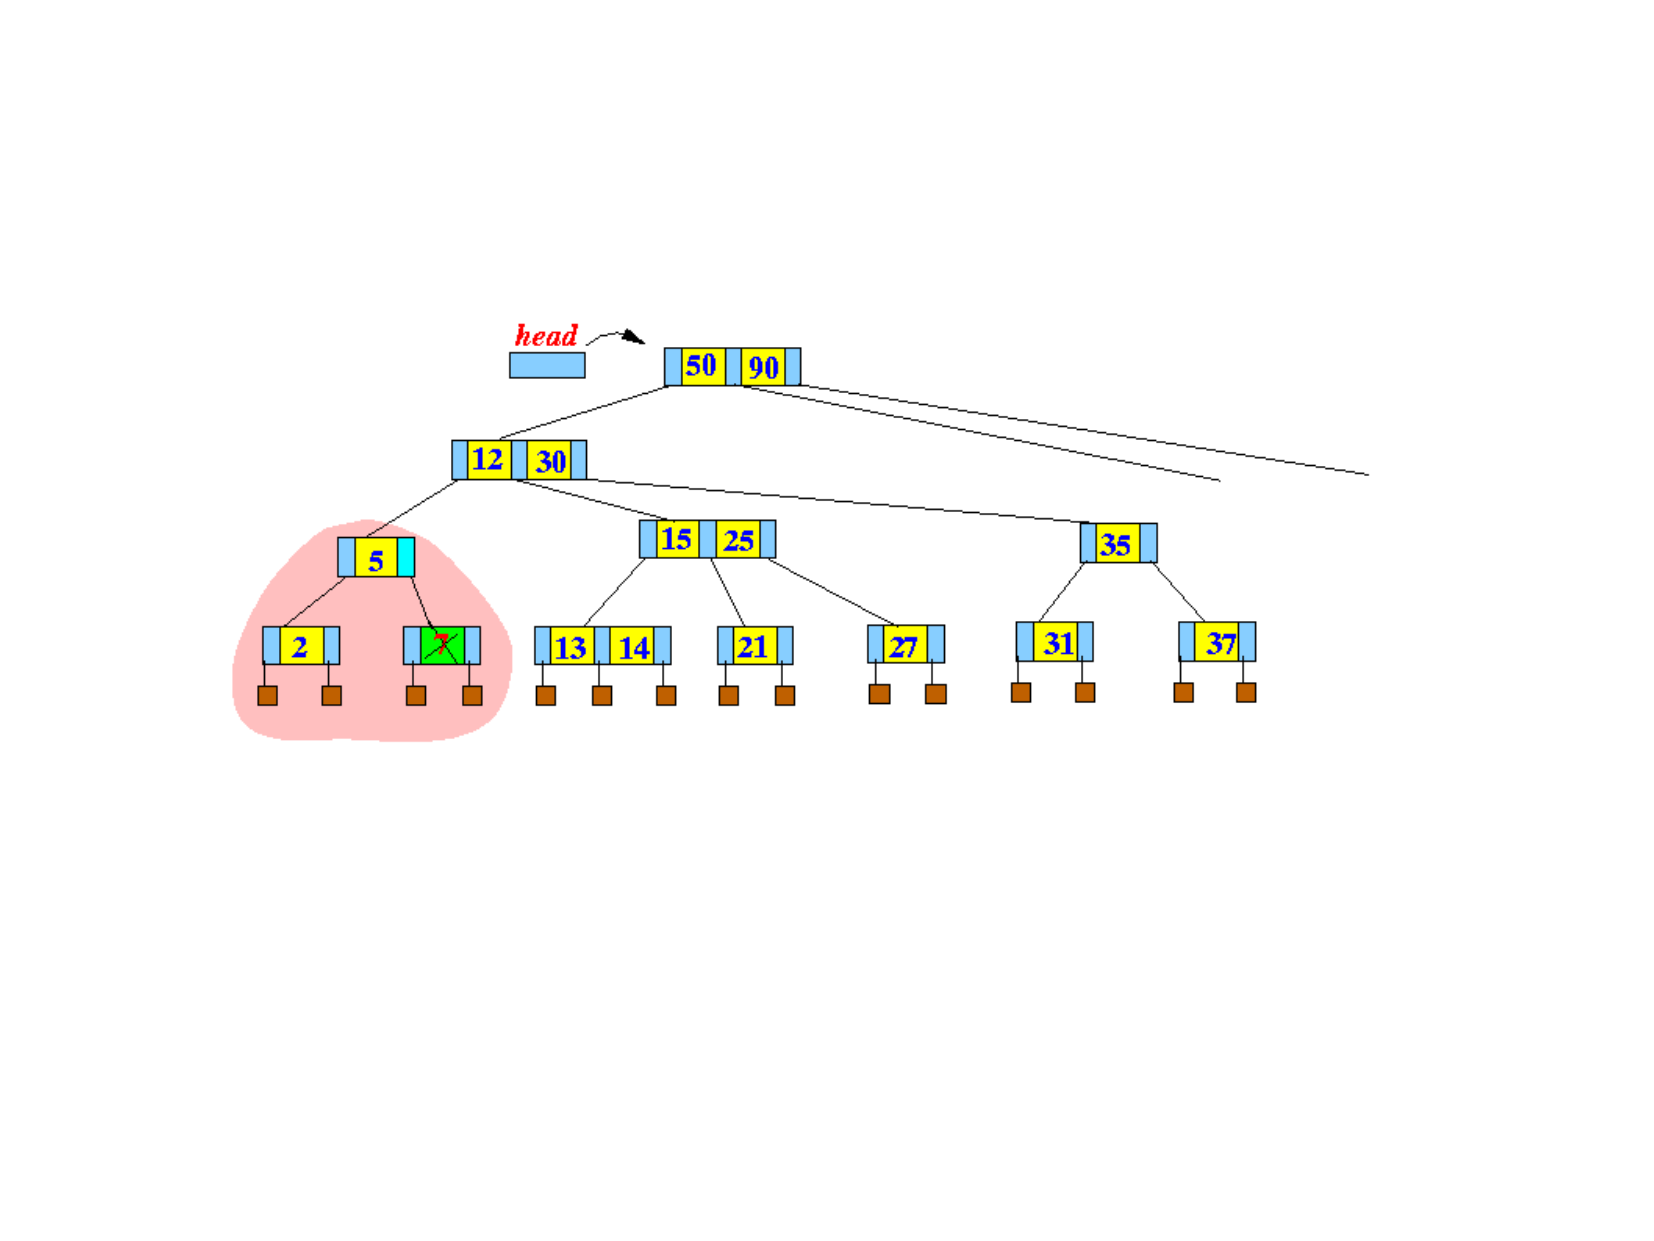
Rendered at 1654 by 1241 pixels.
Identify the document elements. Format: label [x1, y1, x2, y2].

picture [203, 310, 1388, 751]
